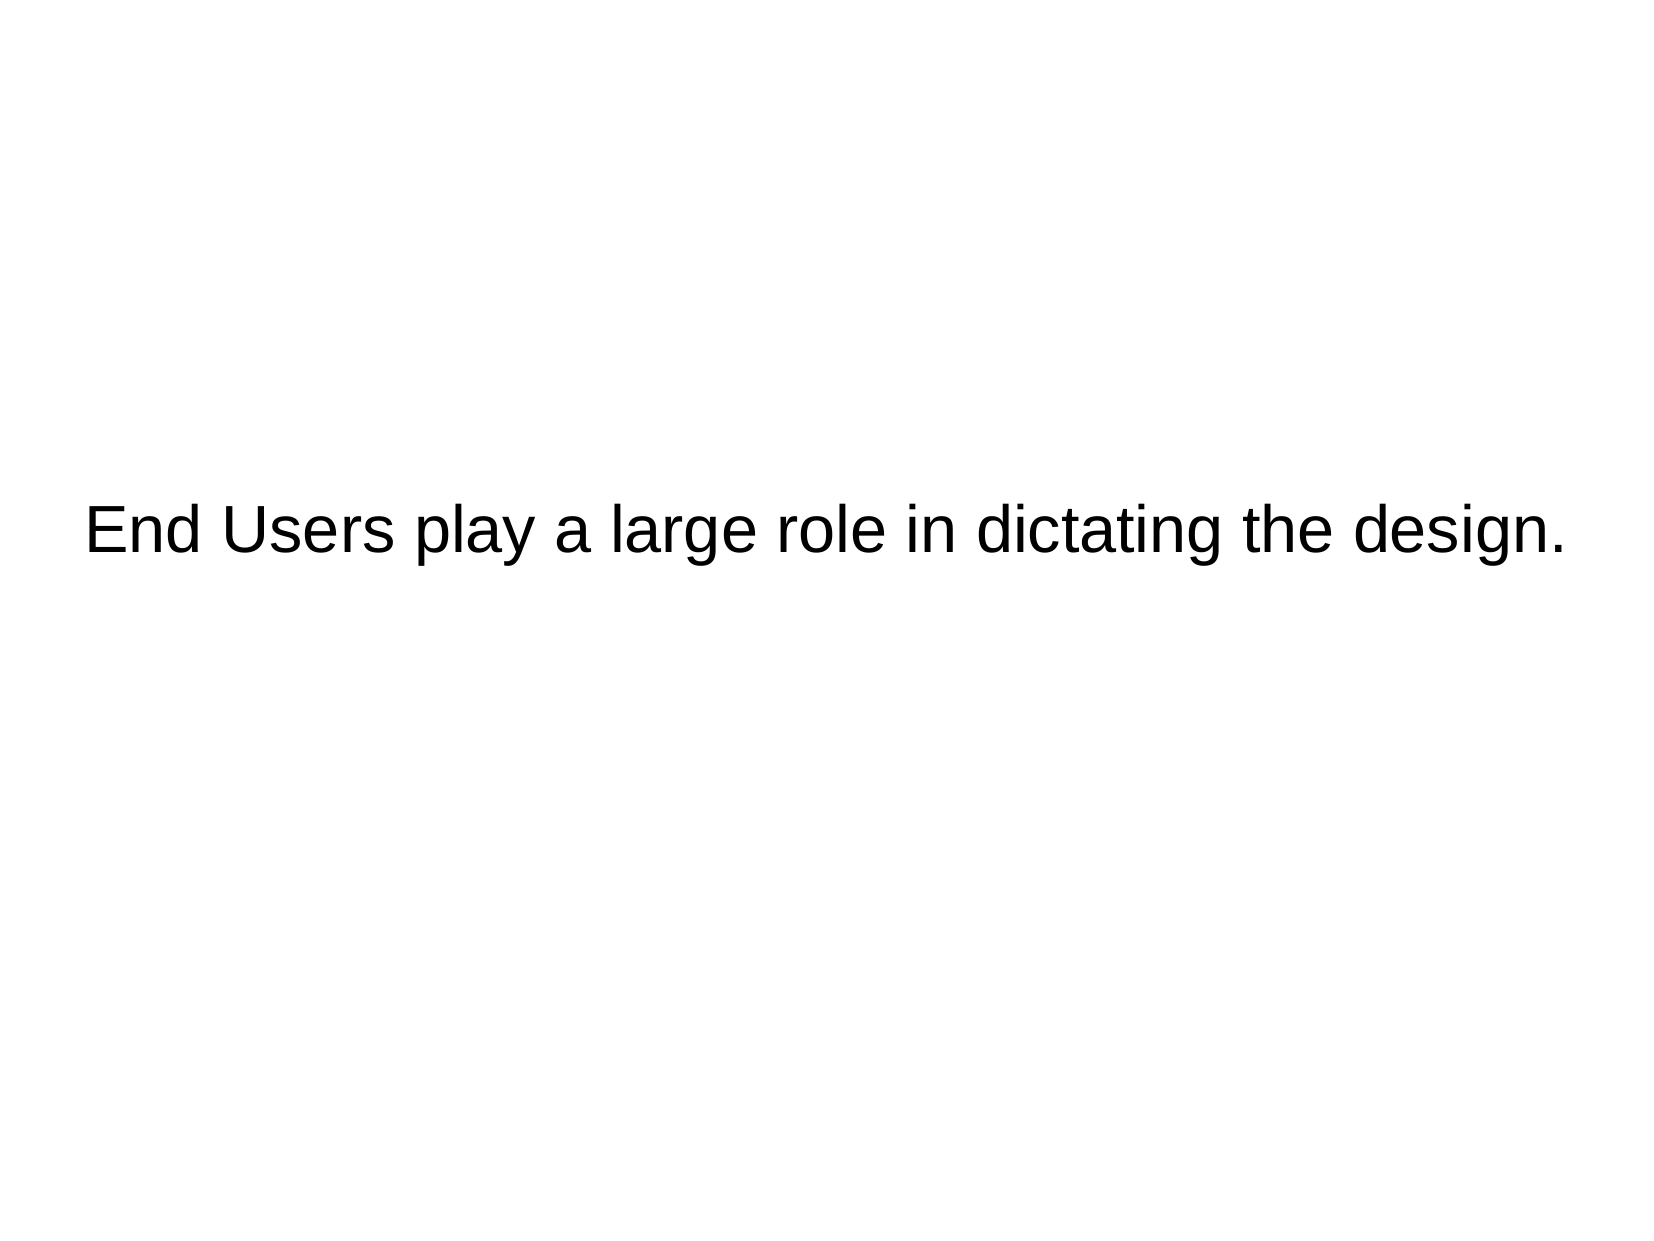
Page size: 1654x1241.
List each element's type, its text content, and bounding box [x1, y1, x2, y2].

subtitle End Users play a large role in dictating the design. [82, 49, 1571, 1010]
